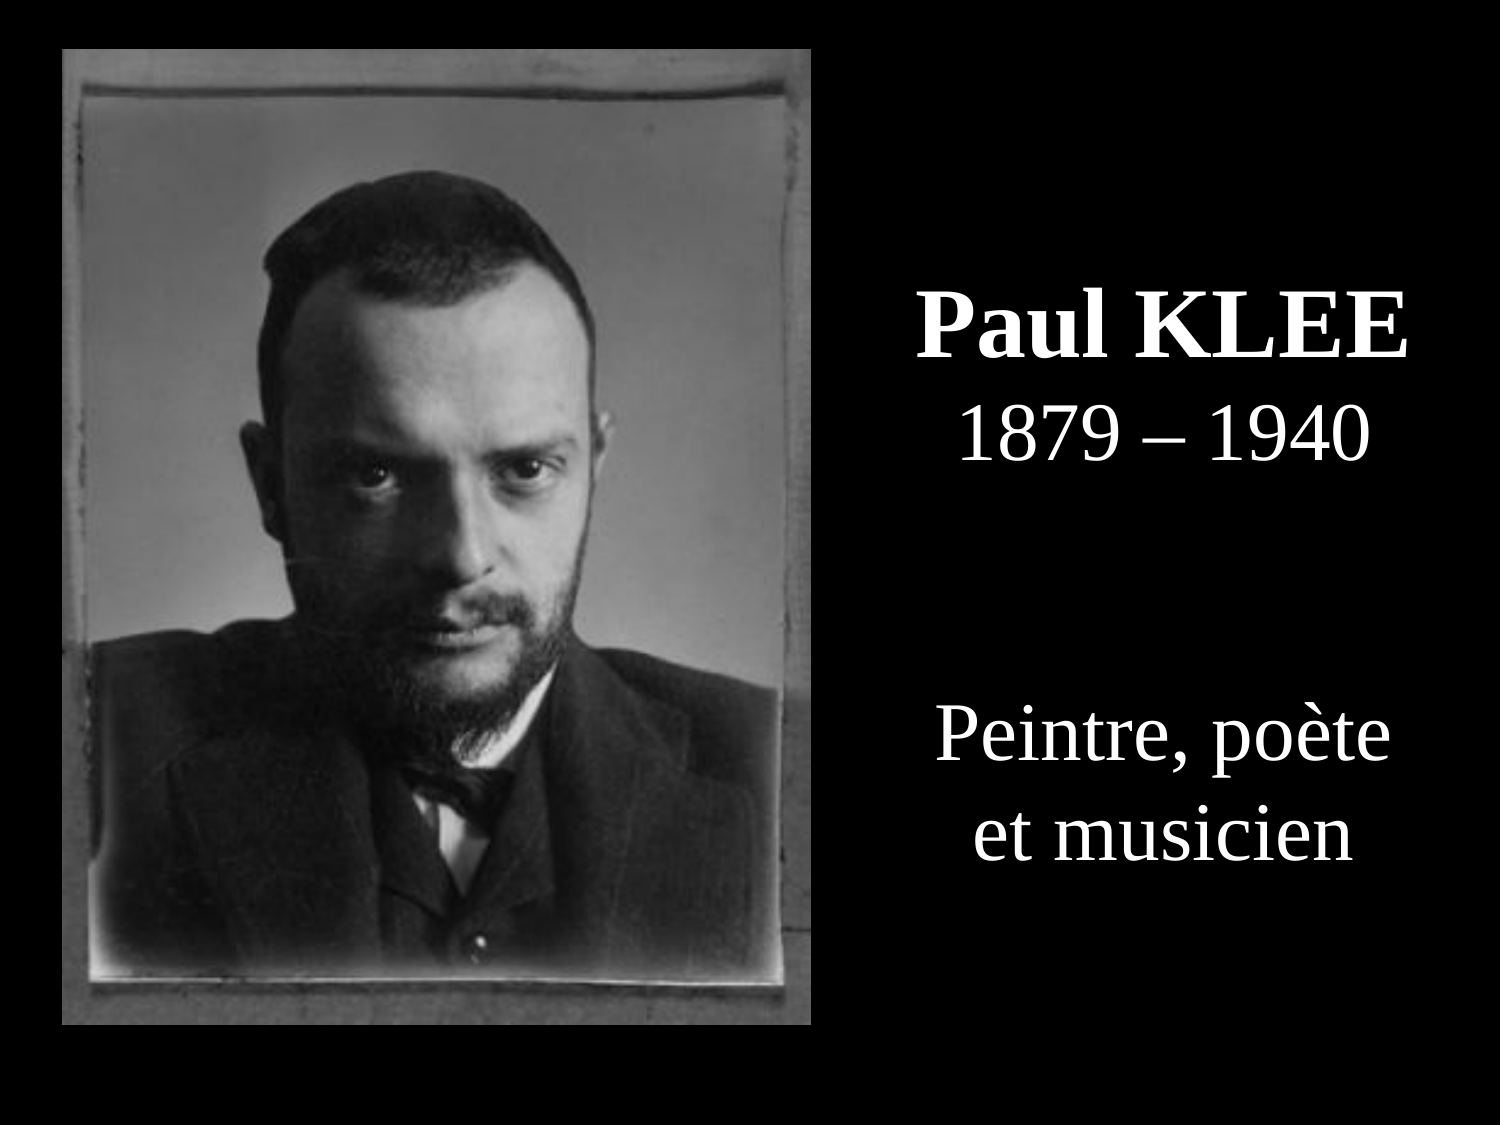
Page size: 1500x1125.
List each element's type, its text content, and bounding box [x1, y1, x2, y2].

picture [62, 49, 811, 1026]
text_box Paul KLEE 1879 – 1940 Peintre, poète et musicien [900, 249, 1428, 886]
